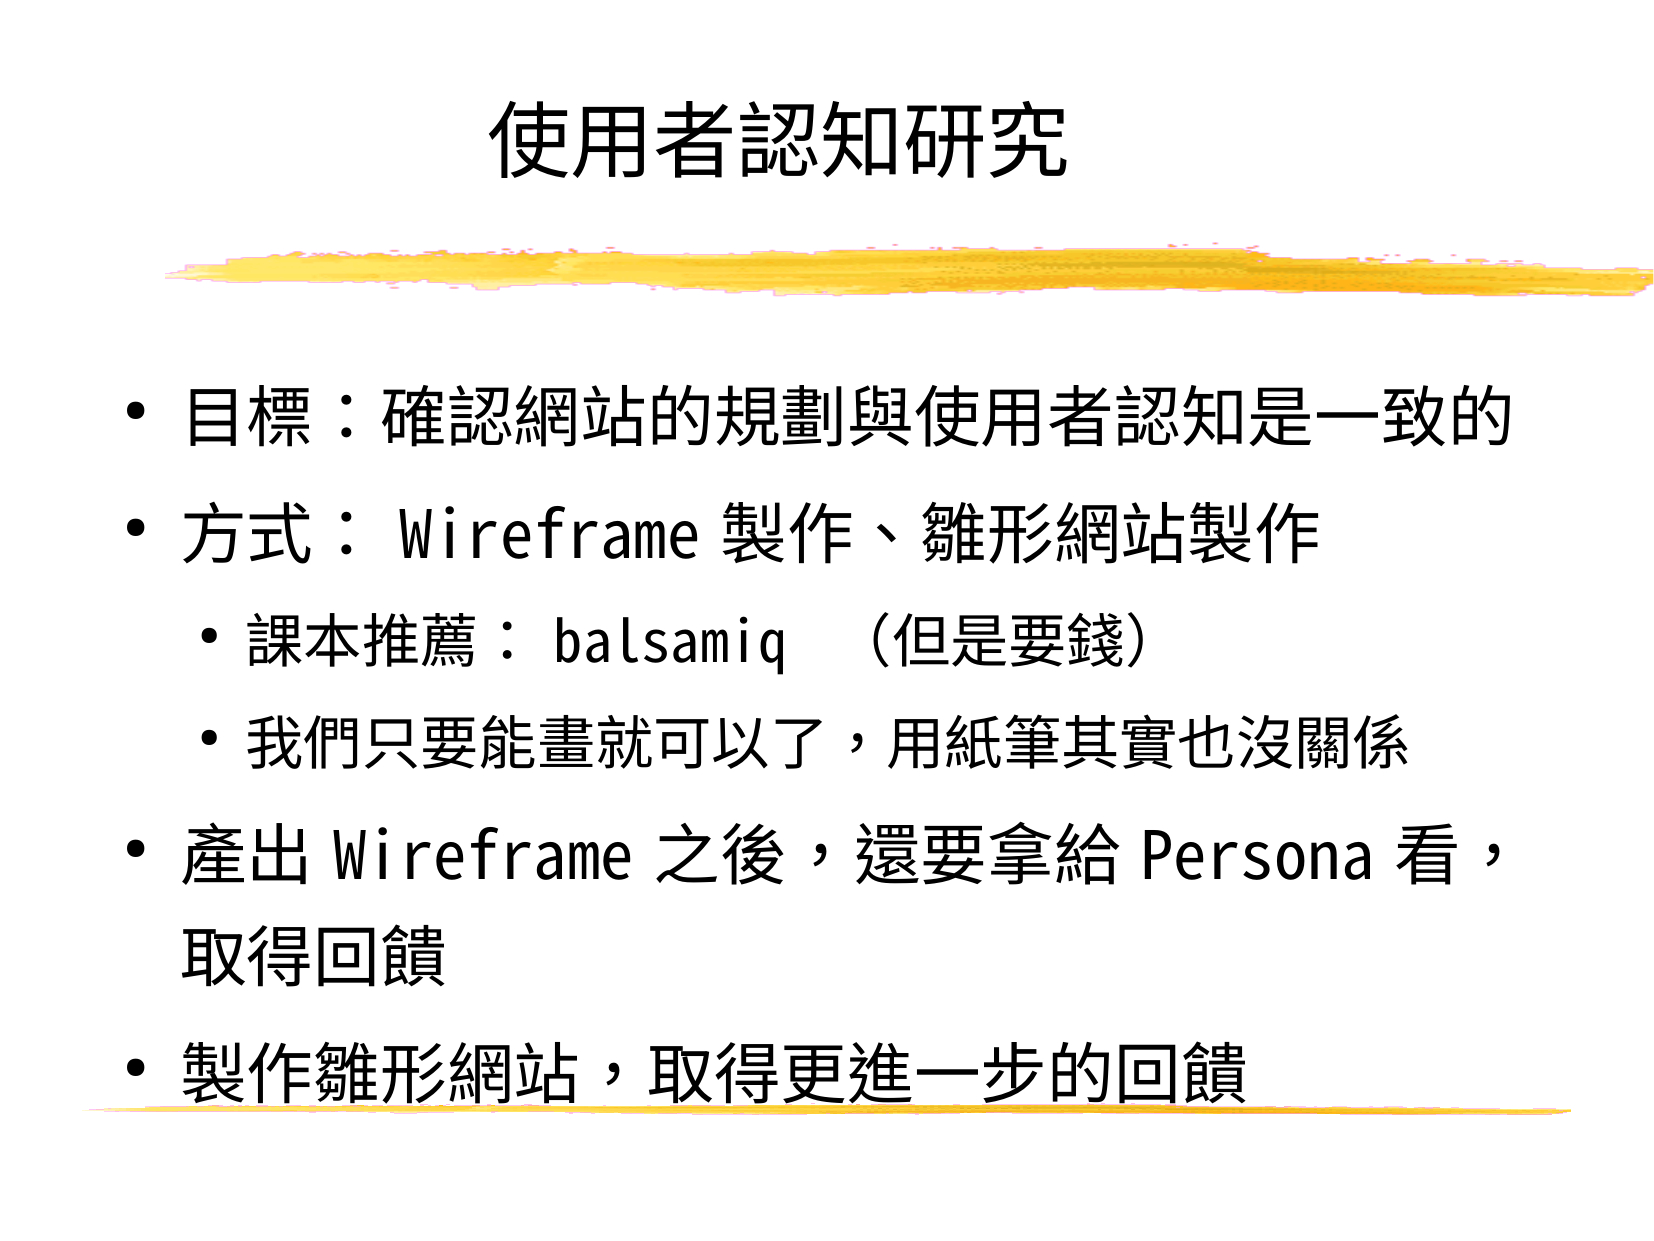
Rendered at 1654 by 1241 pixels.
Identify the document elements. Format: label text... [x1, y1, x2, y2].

picture [82, 1102, 1571, 1117]
title 使用者認知研究 [76, 28, 1482, 235]
list 目標：確認網站的規劃與使用者認知是一致的 方式：Wireframe製作、雛形網站製作 課本推薦：balsamiq （但是要錢） 我們只要能畫就可以了，用紙筆其實也沒關係 產出Wireframe之後，還要拿給Persona看，取得回饋 製作雛形網站，取得更進一步的回饋 [124, 358, 1530, 1103]
picture [165, 237, 1654, 308]
